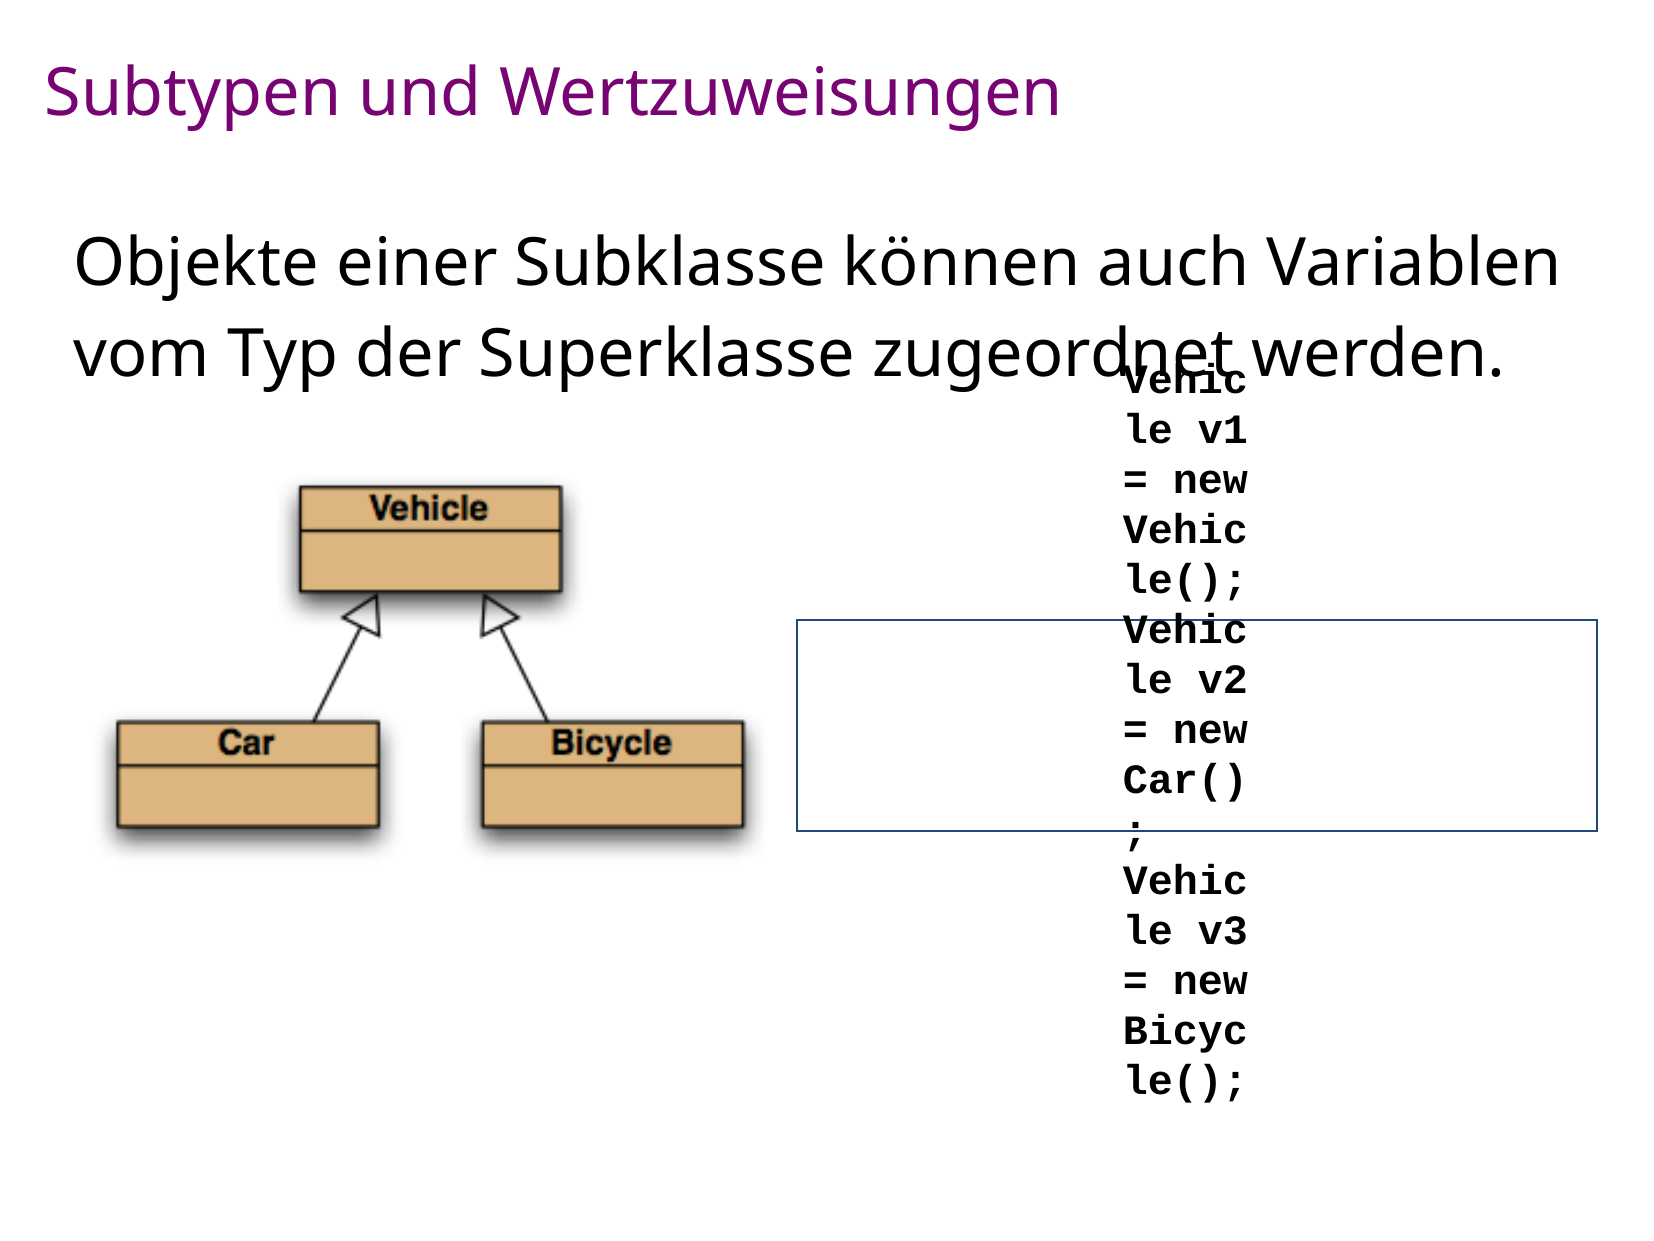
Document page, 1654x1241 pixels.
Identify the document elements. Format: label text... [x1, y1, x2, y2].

title Subtypen und Wertzuweisungen [29, 29, 1435, 148]
text_box Objekte einer Subklasse können auch Variablen vom Typ der Superklasse zugeordnet werden. [59, 206, 1627, 355]
text_box Vehicle v1 = new Vehicle(); Vehicle v2 = new Car(); Vehicle v3 = new Bicycle(); [797, 620, 1598, 832]
picture [59, 442, 800, 897]
